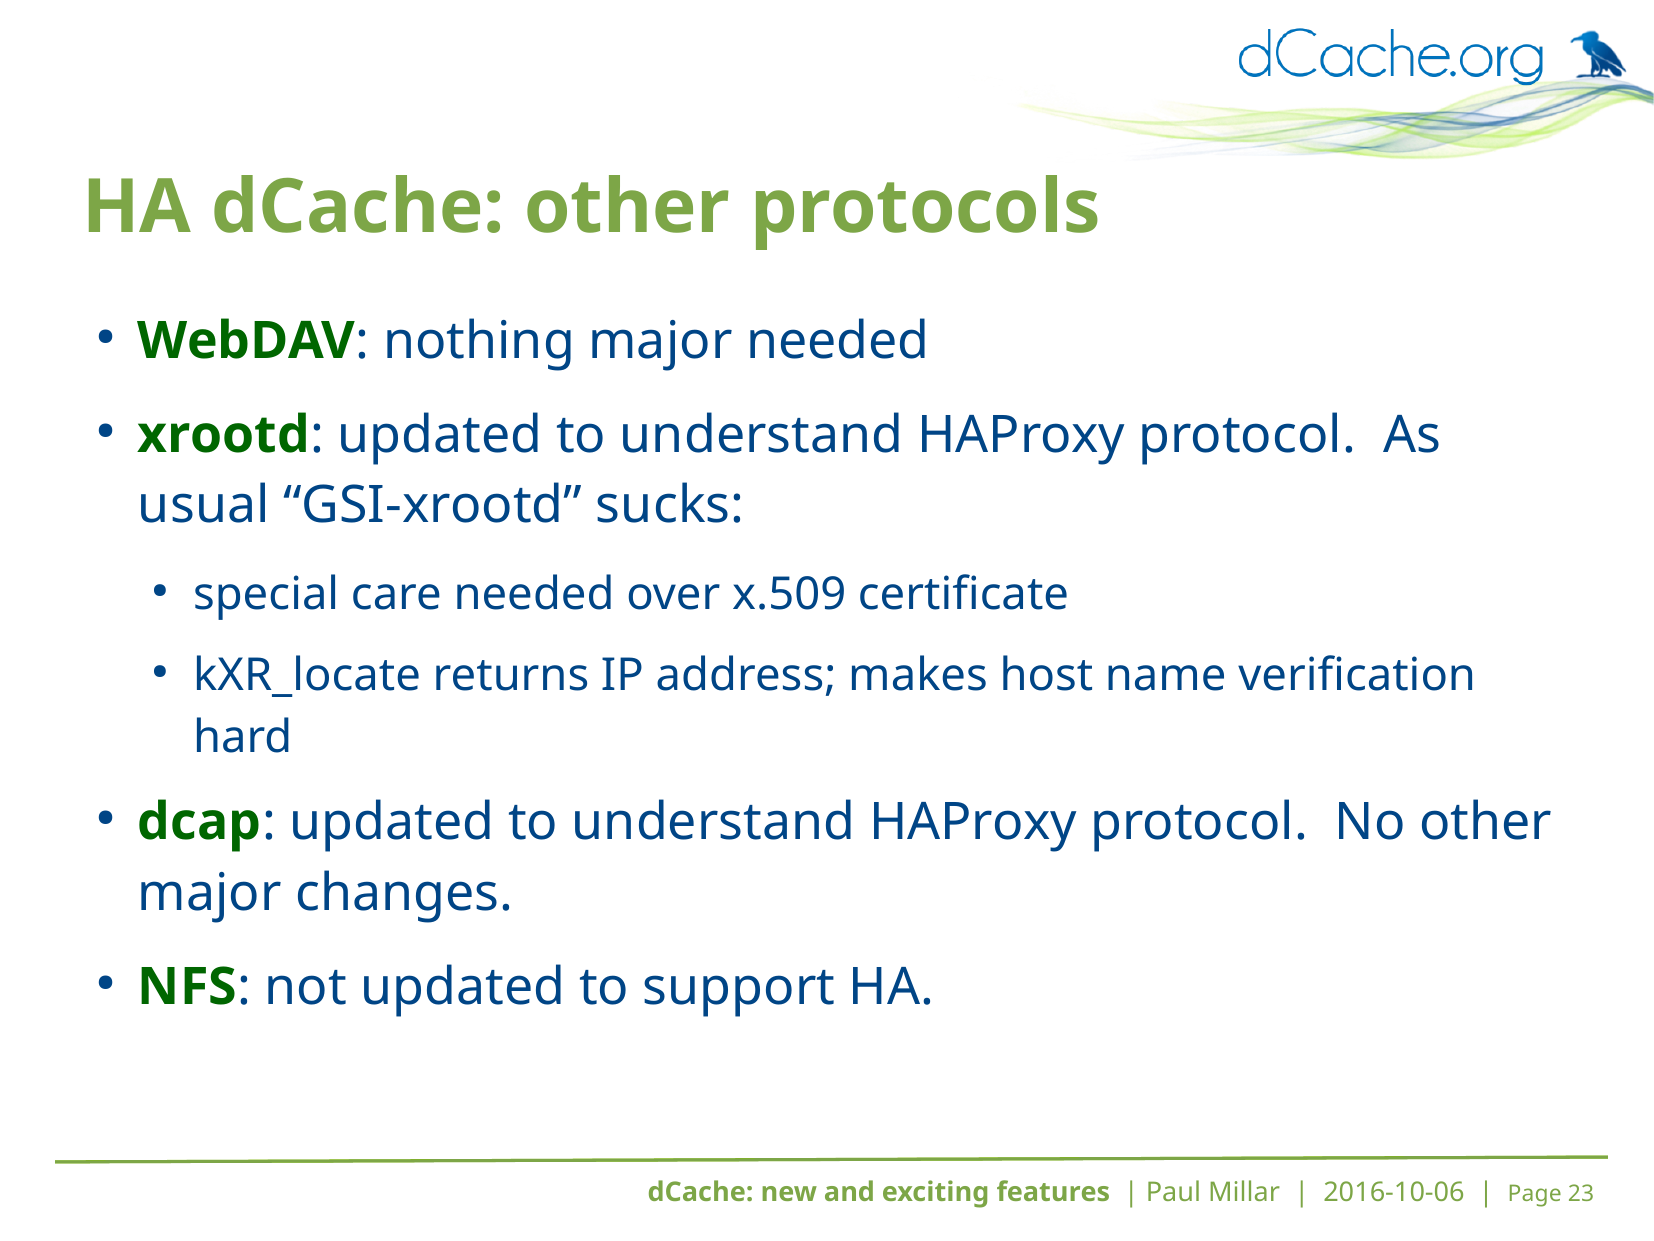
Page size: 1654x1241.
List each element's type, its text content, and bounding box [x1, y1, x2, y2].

list WebDAV: nothing major needed xrootd: updated to understand HAProxy protocol. As usual “GSI-xrootd” sucks: special care needed over x.509 certificate kXR_locate returns IP address; makes host name verification hard dcap: updated to understand HAProxy protocol. No other major changes. NFS: not updated to support HA. [82, 302, 1571, 1023]
picture [956, 16, 1654, 169]
title HA dCache: other protocols [82, 155, 1605, 252]
